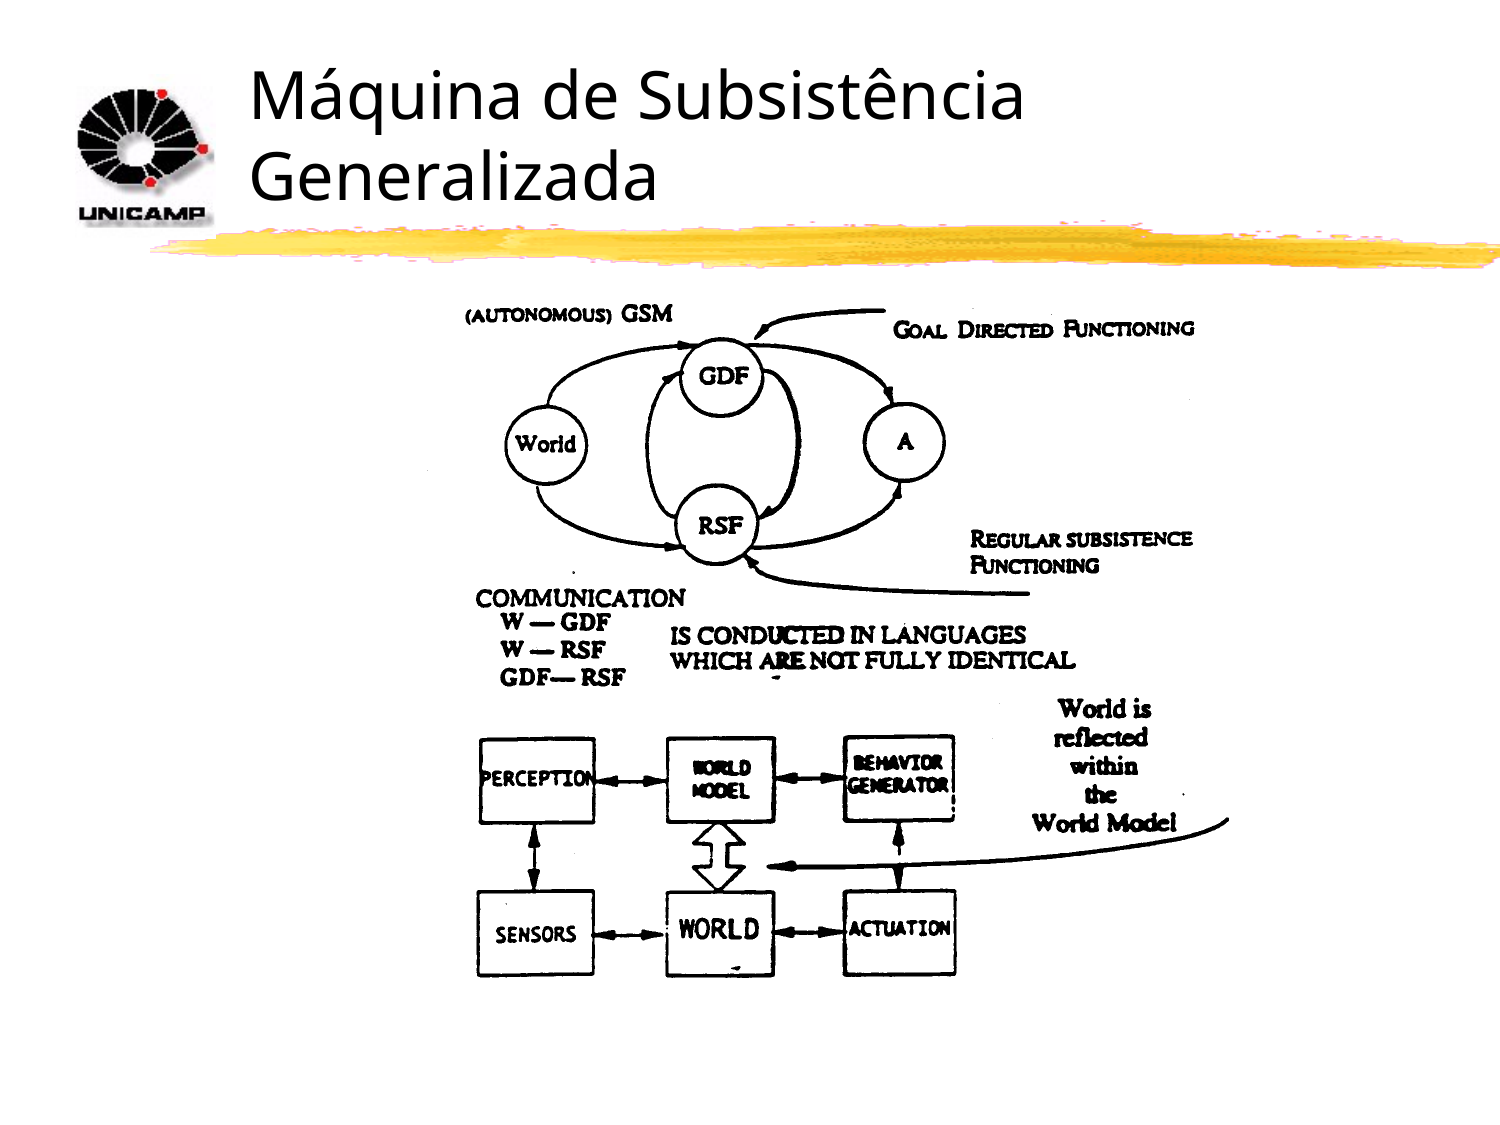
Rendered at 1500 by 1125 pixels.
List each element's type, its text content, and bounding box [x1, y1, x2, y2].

picture [75, 74, 1500, 279]
picture [425, 287, 1237, 990]
title Máquina de Subsistência Generalizada [233, 37, 1434, 225]
